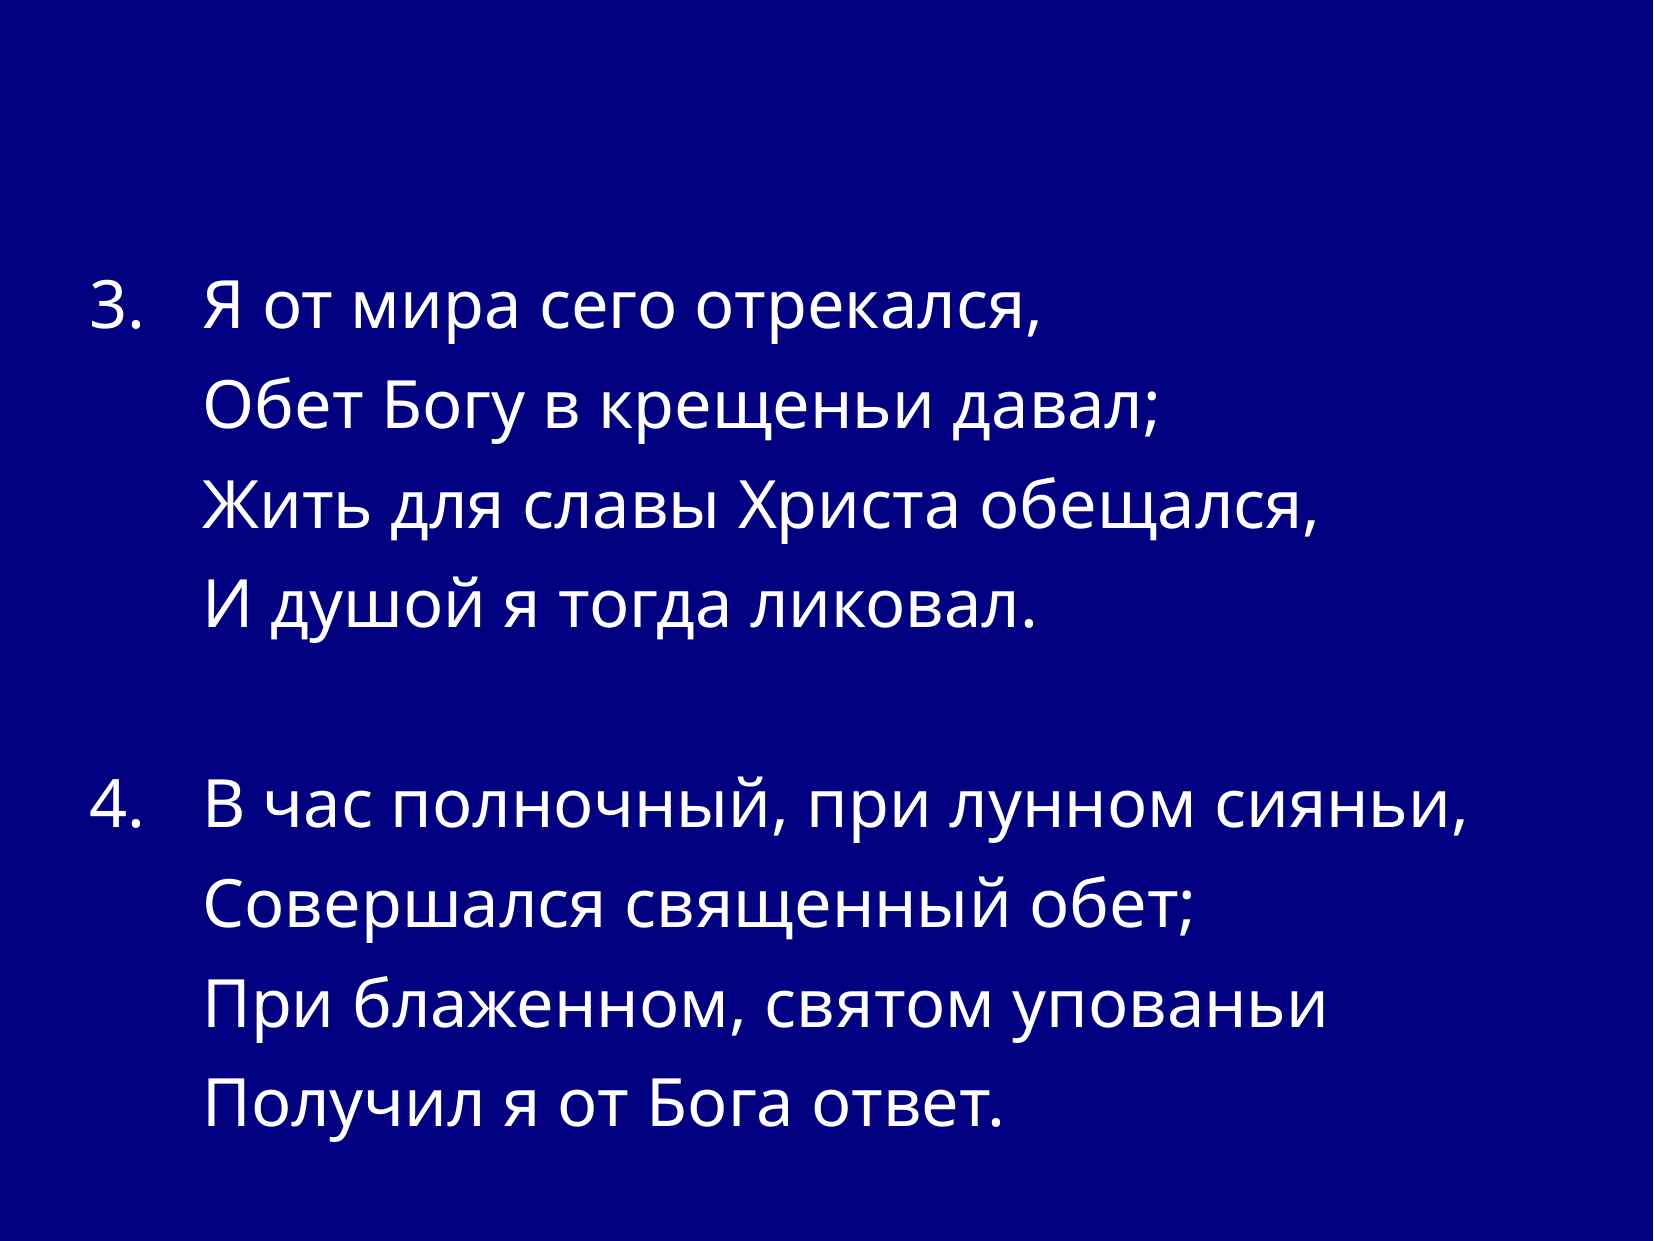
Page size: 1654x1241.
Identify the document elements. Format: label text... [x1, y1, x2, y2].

text_box 3. Я от мира сего отрекался, Обет Богу в крещеньи давал; Жить для славы Христа обещался, И душой я тогда ликовал. 4. В час полночный, при лунном сияньи, Совершался священный обет; При блаженном, святом упованьи Получил я от Бога ответ. [75, 150, 1576, 1163]
